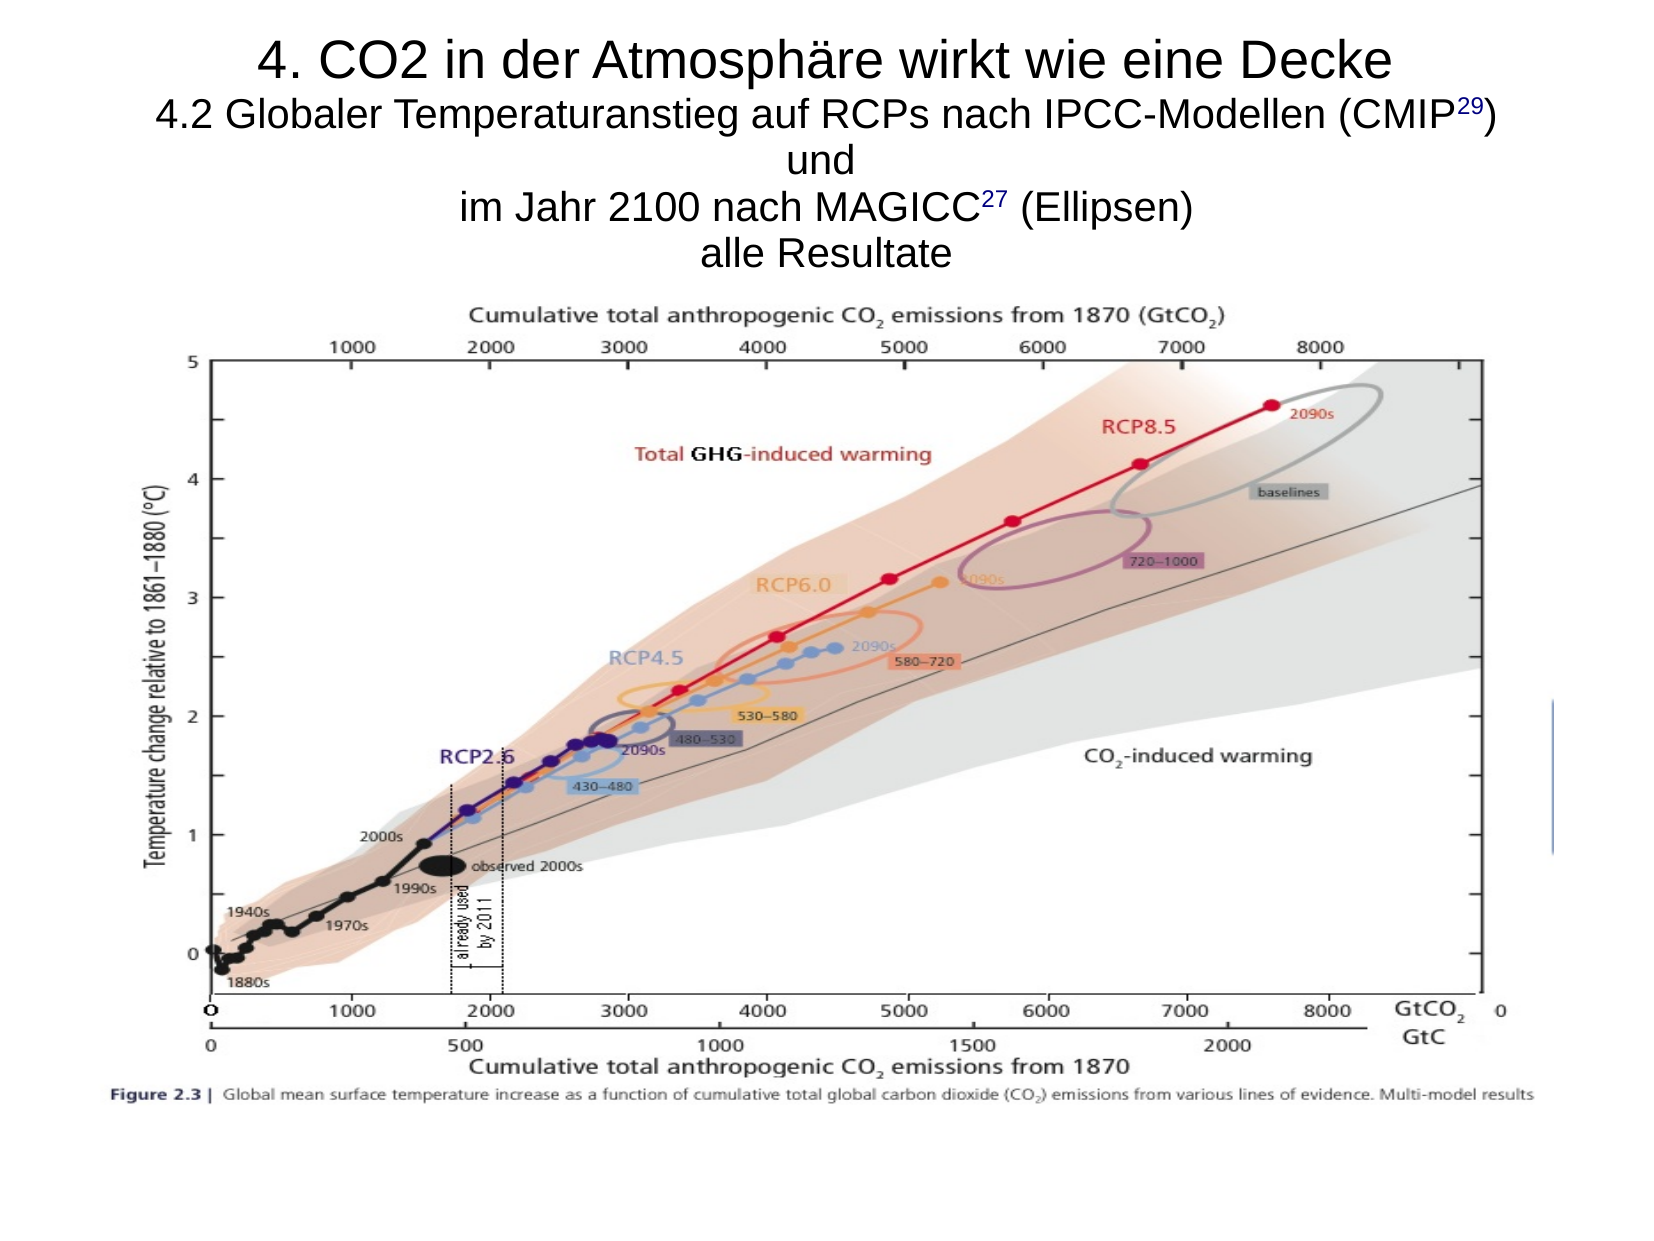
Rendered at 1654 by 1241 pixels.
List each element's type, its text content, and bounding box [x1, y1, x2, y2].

title 4. CO2 in der Atmosphäre wirkt wie eine Decke 4.2 Globaler Temperaturanstieg auf RCPs nach IPCC-Modellen (CMIP29) und im Jahr 2100 nach MAGICC27 (Ellipsen) alle Resultate [82, 29, 1571, 277]
picture [73, 294, 1554, 1107]
